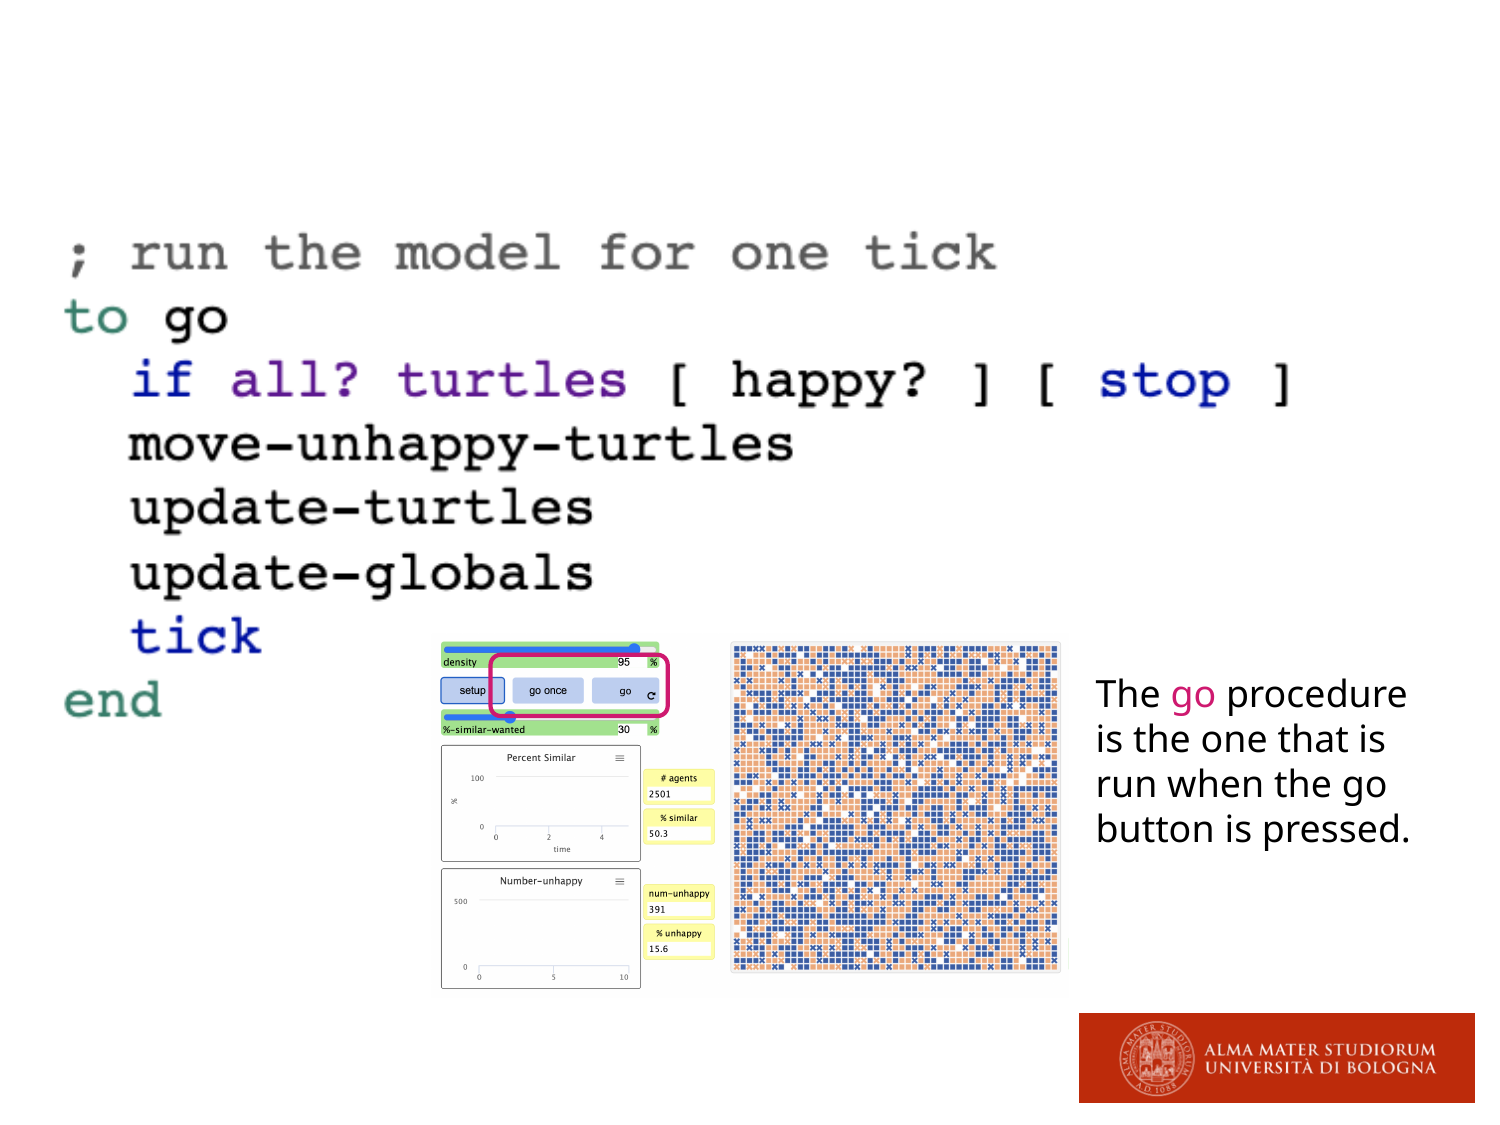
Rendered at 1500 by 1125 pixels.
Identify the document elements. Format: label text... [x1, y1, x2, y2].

picture [53, 208, 1322, 998]
text_box The go procedure is the one that is run when the go button is pressed. [1080, 662, 1459, 828]
